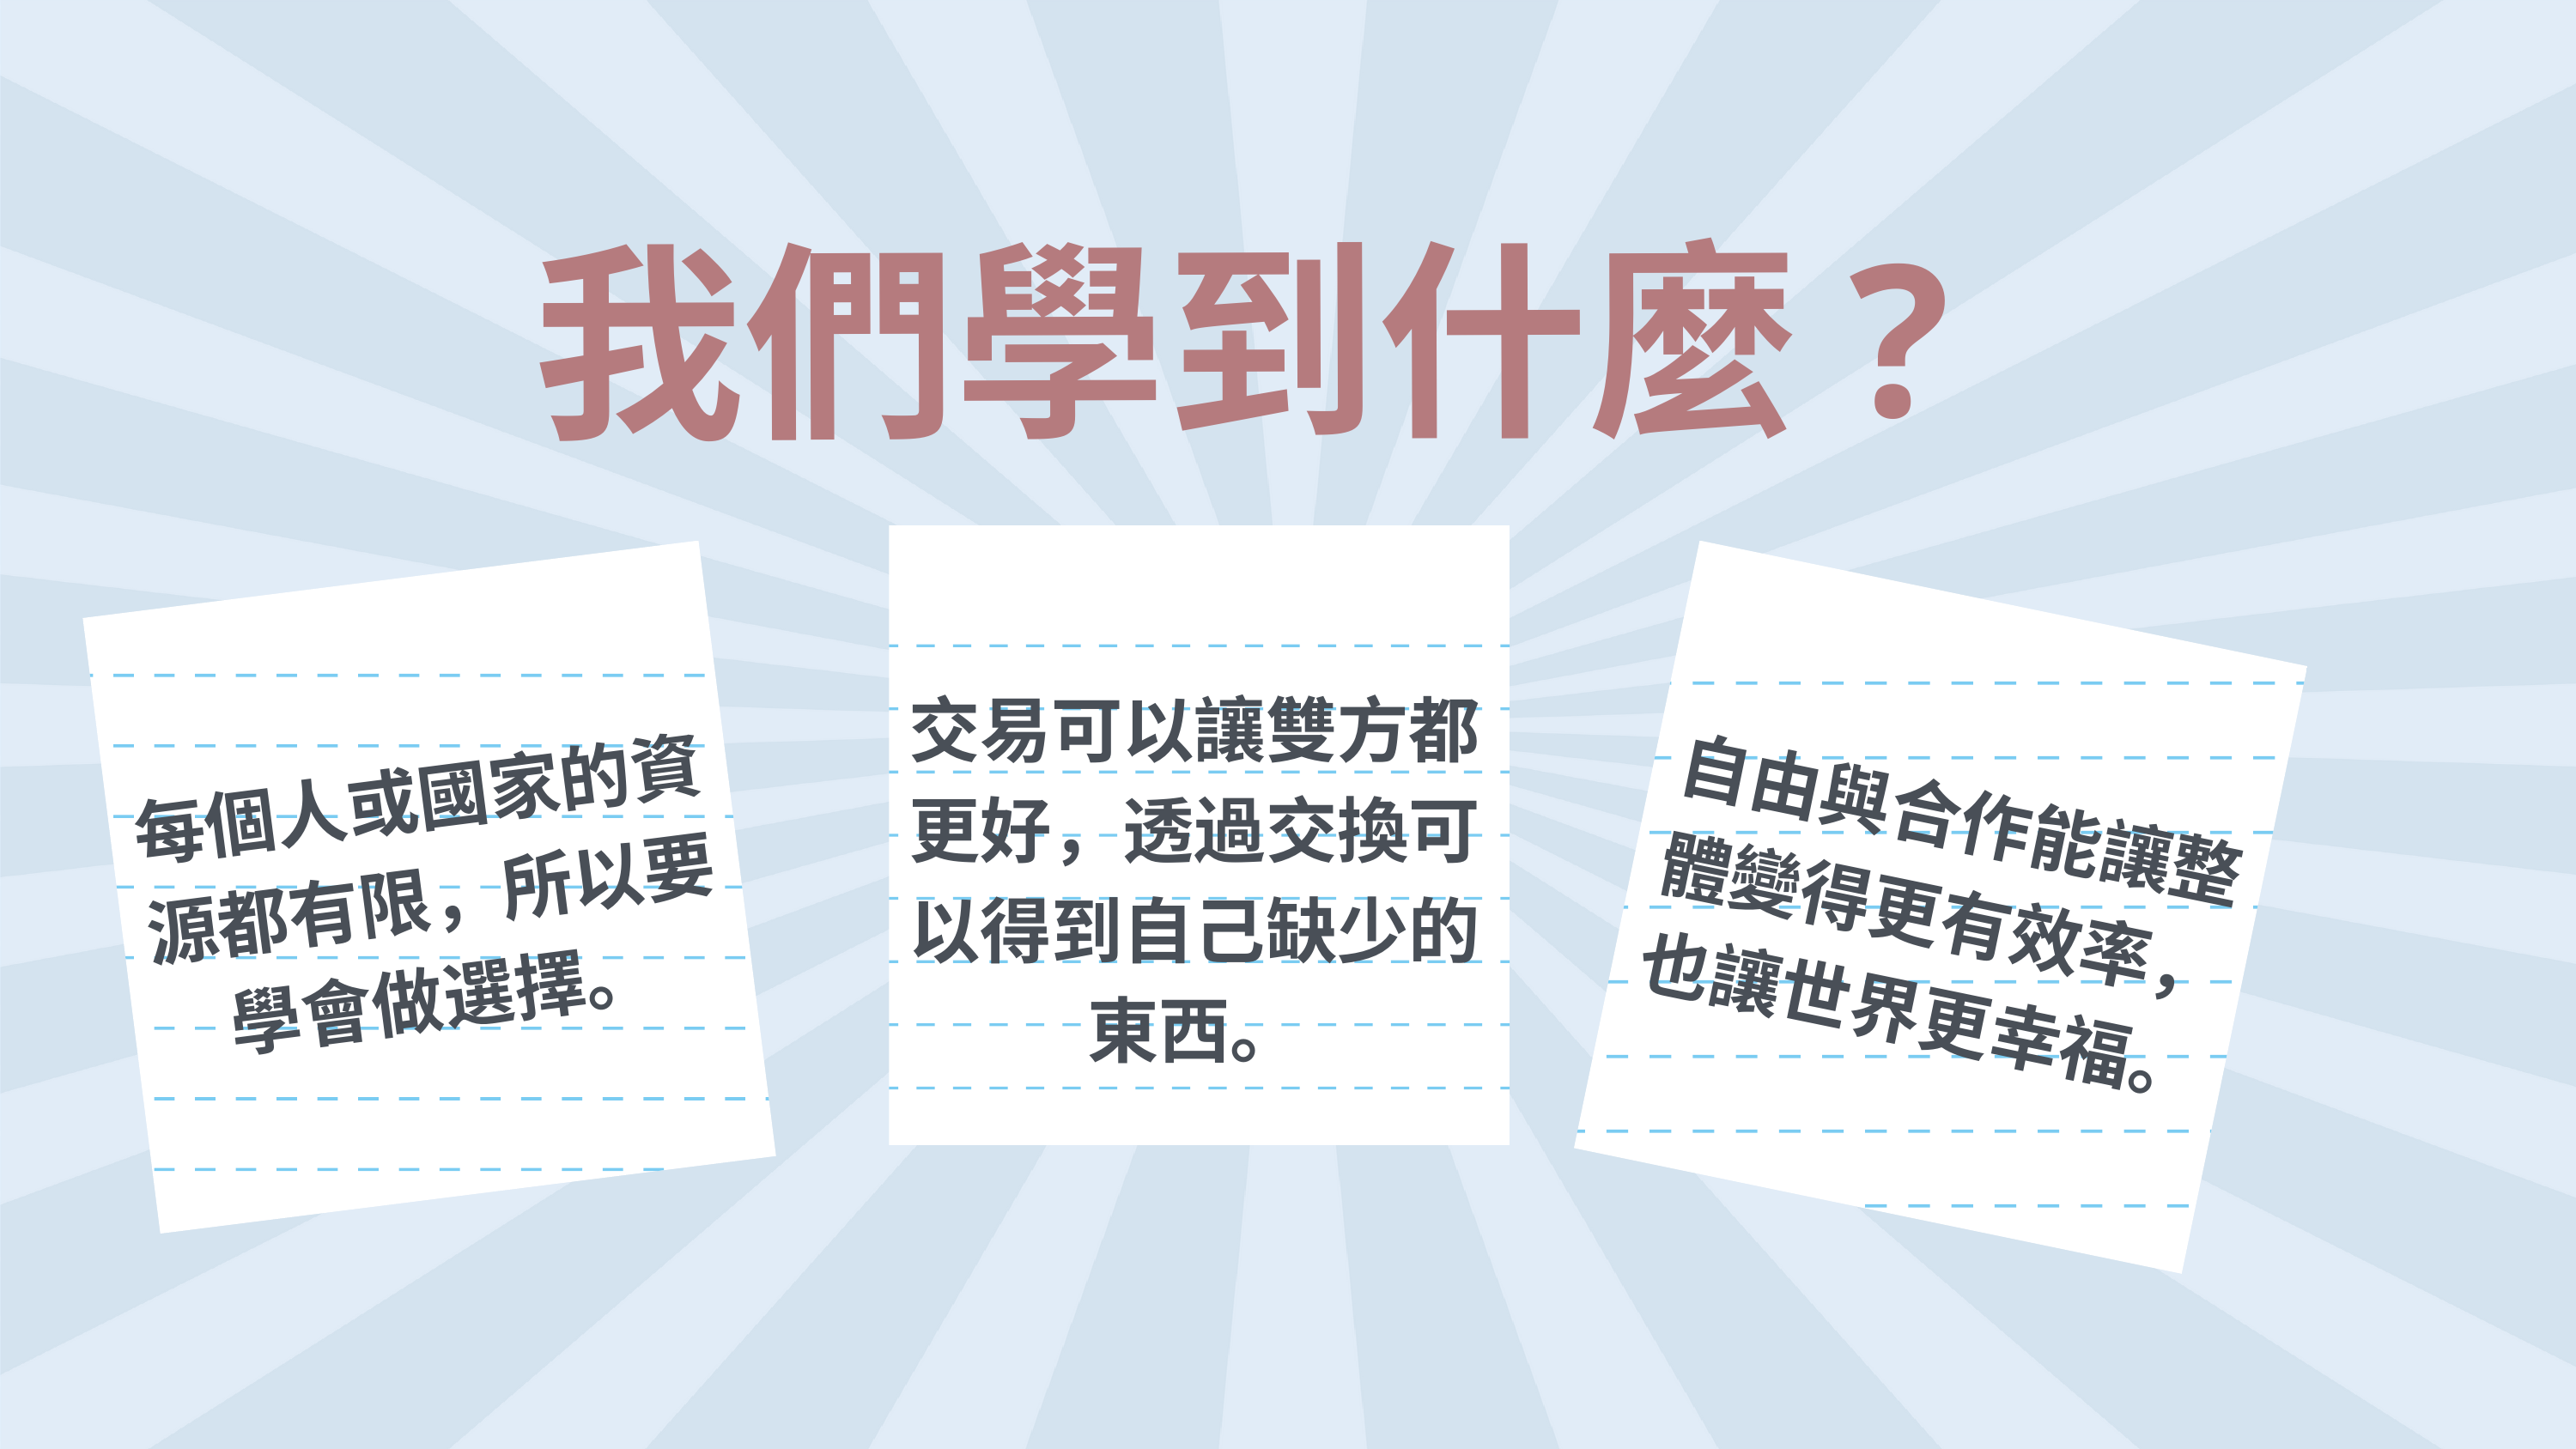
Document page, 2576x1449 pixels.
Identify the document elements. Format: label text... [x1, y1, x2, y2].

text_box 每個人或國家的資源都有限，所以要學會做選擇。 [112, 702, 746, 1072]
text_box [0, 0, 2576, 1449]
text_box 自由與合作能讓整體變得更有效率，也讓世界更幸福。 [1622, 702, 2265, 1113]
text_box 交易可以讓雙方都更好，透過交換可以得到自己缺少的東西。 [879, 670, 1510, 1066]
text_box 我們學到什麼? [481, 102, 2002, 428]
